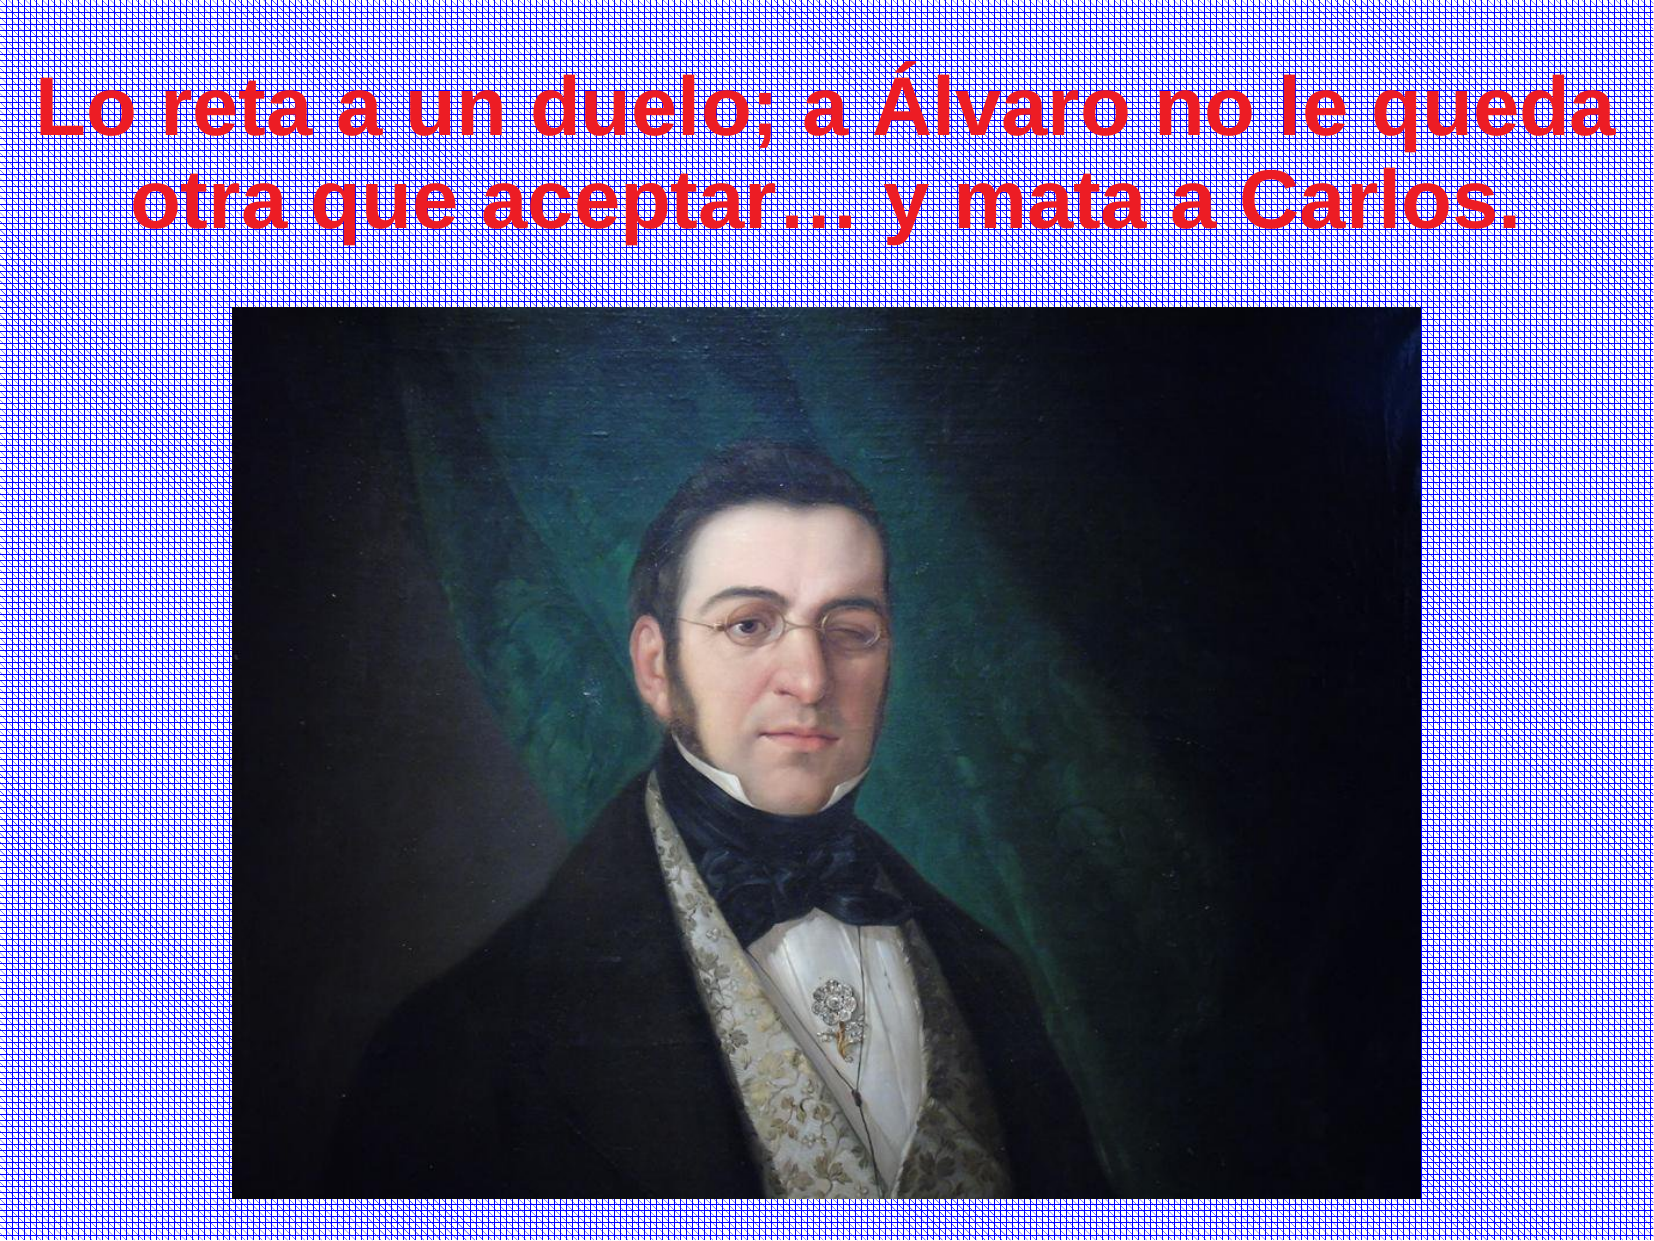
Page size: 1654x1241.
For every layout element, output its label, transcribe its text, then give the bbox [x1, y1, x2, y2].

title Lo reta a un duelo; a Álvaro no le queda otra que aceptar… y mata a Carlos. [0, 13, 1654, 293]
picture [232, 307, 1421, 1199]
